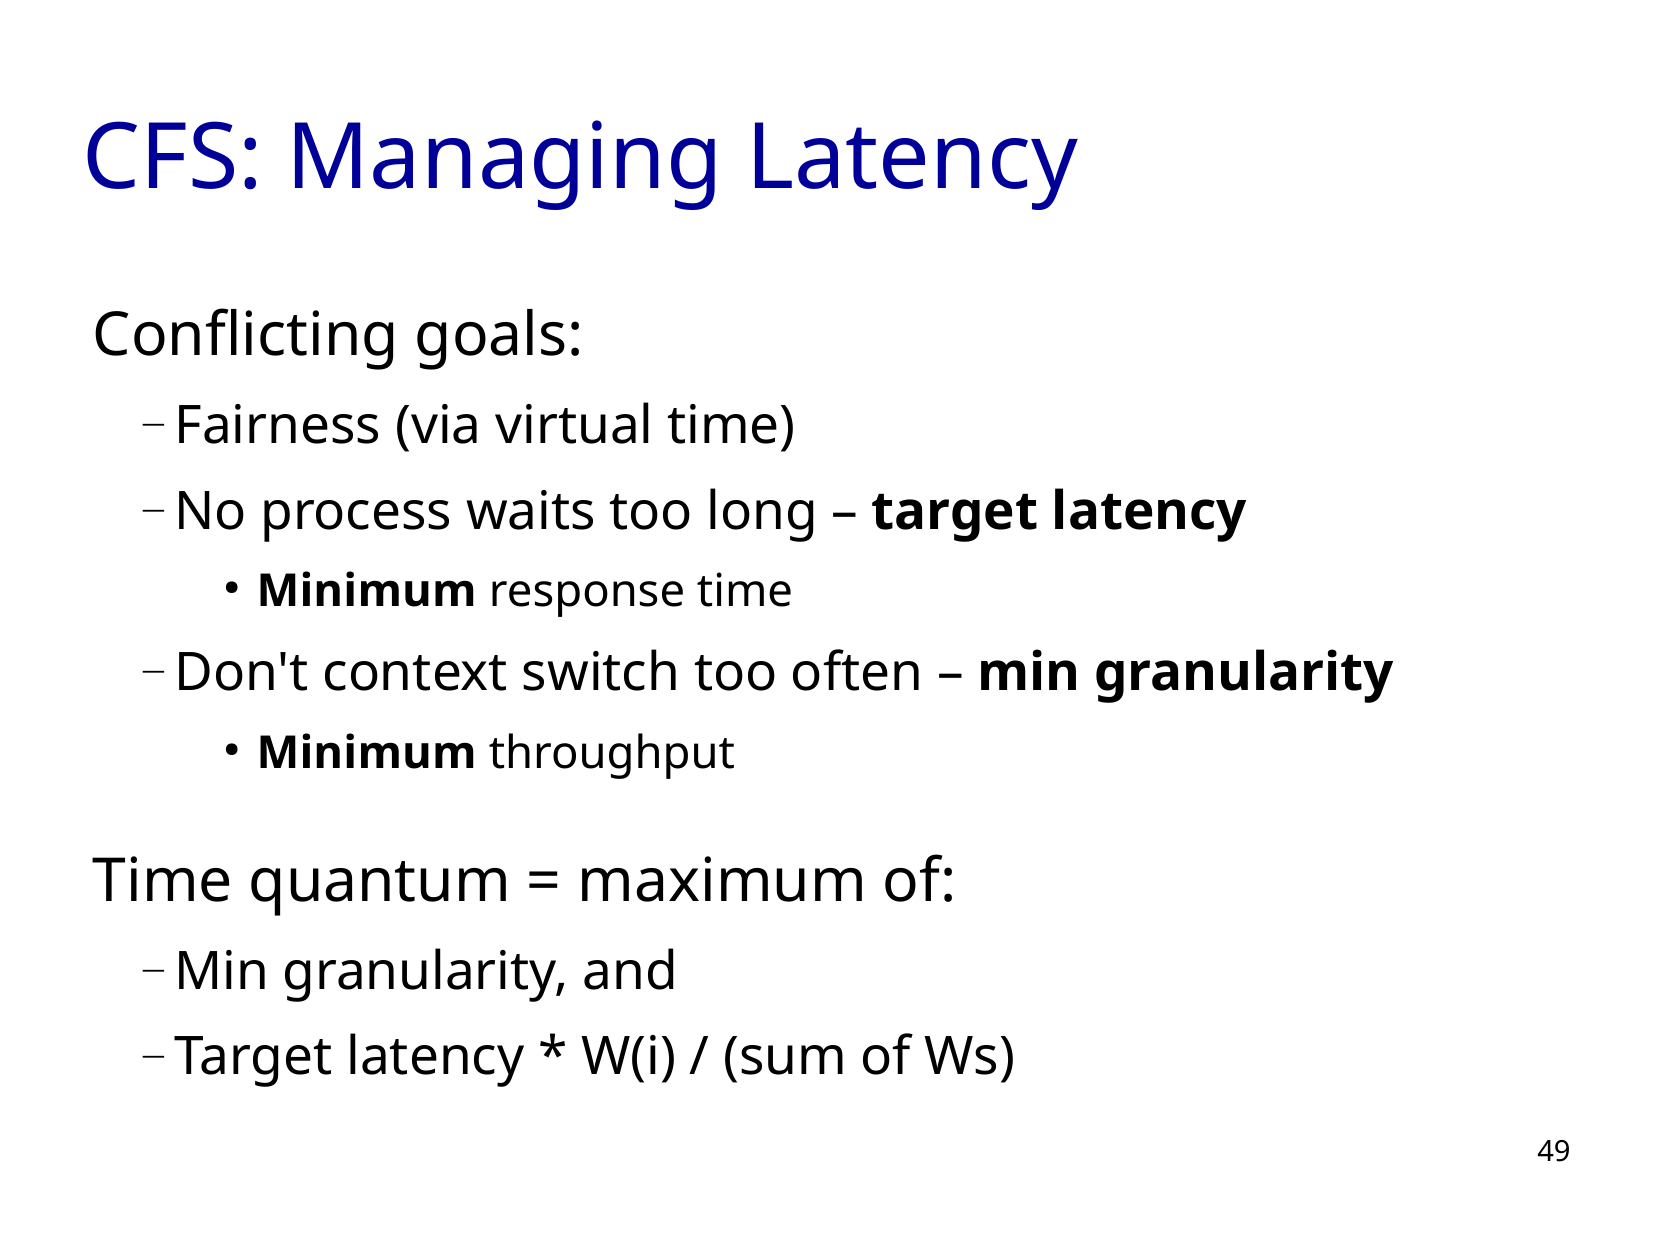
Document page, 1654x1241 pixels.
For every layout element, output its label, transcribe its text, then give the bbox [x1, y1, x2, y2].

list Conflicting goals: Fairness (via virtual time) No process waits too long – target latency Minimum response time Don't context switch too often – min granularity Minimum throughput Time quantum = maximum of: Min granularity, and Target latency * W(i) / (sum of Ws) [60, 290, 1571, 1096]
title CFS: Managing Latency [82, 49, 1571, 257]
